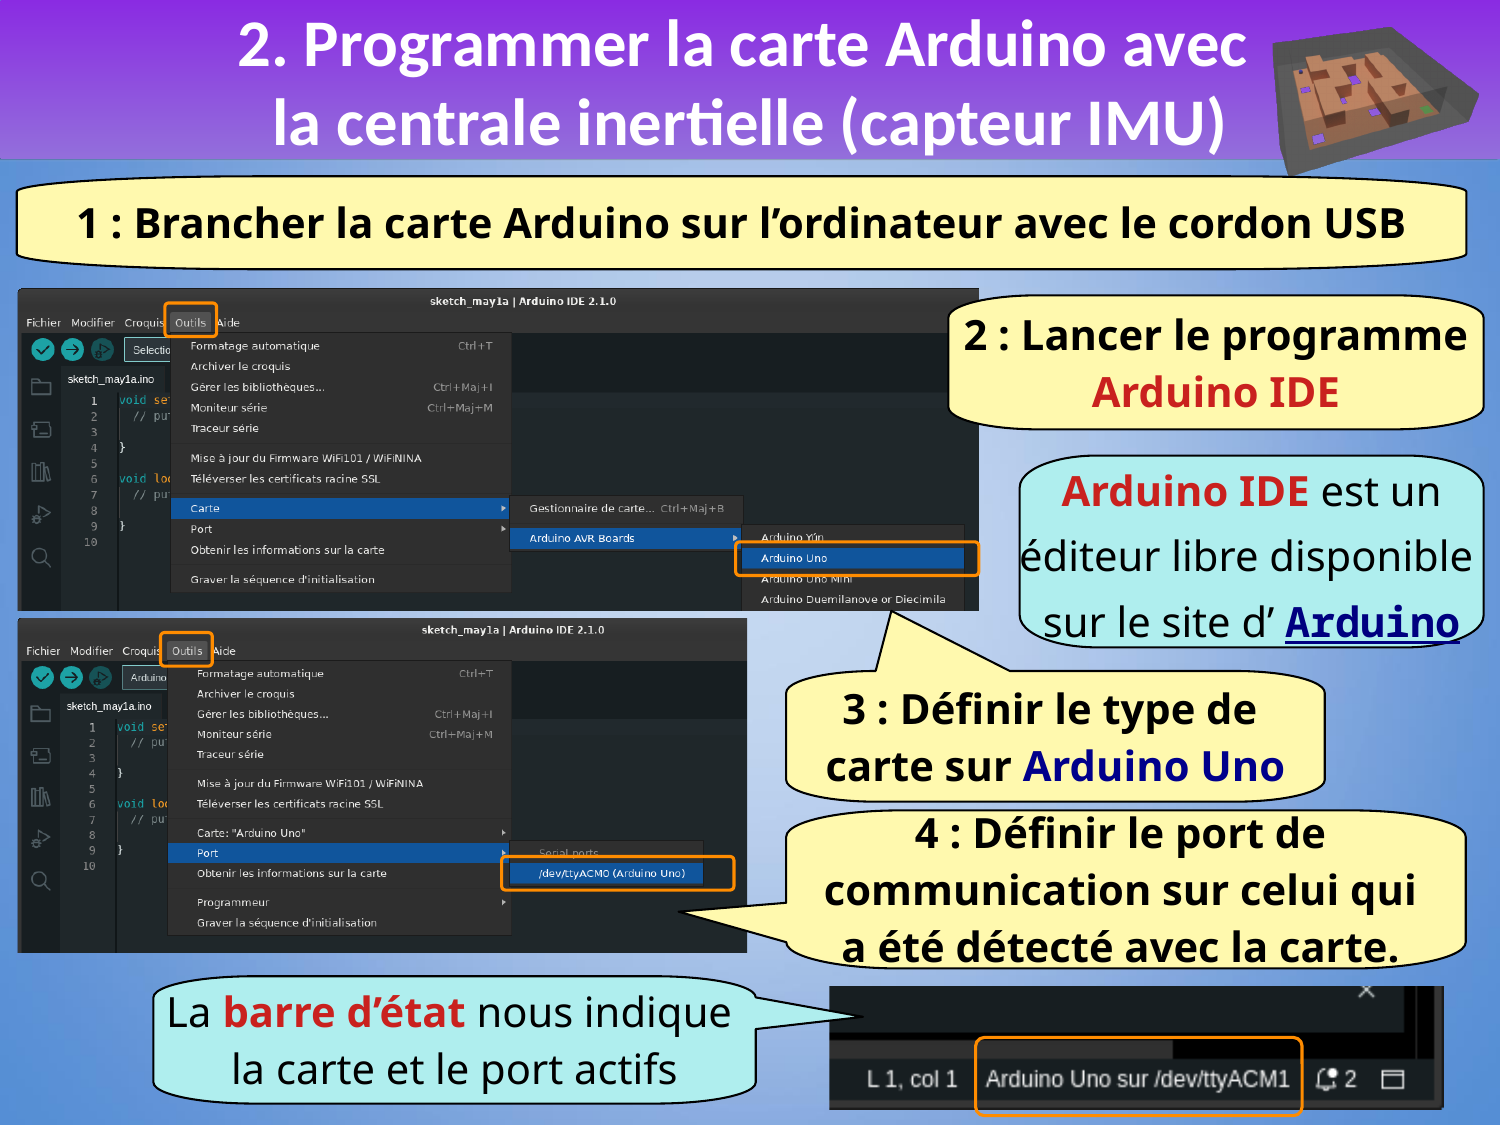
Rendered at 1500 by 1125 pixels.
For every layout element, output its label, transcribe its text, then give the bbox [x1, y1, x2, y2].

text_box 4 : Définir le port de communication sur celui qui a été détecté avec la carte. [678, 810, 1466, 969]
text_box 2. Programmer la carte Arduino avec la centrale inertielle (capteur IMU) [0, 0, 1500, 159]
text_box Arduino IDE est un éditeur libre disponible sur le site d’ Arduino [1019, 455, 1484, 648]
text_box 1 : Brancher la carte Arduino sur l’ordinateur avec le cordon USB [16, 176, 1467, 270]
picture [0, 27, 1500, 1125]
text_box La barre d’état nous indique la carte et le port actifs [153, 976, 863, 1104]
text_box 3 : Définir le type de carte sur Arduino Uno [786, 610, 1325, 802]
text_box 2 : Lancer le programme Arduino IDE [948, 295, 1484, 430]
